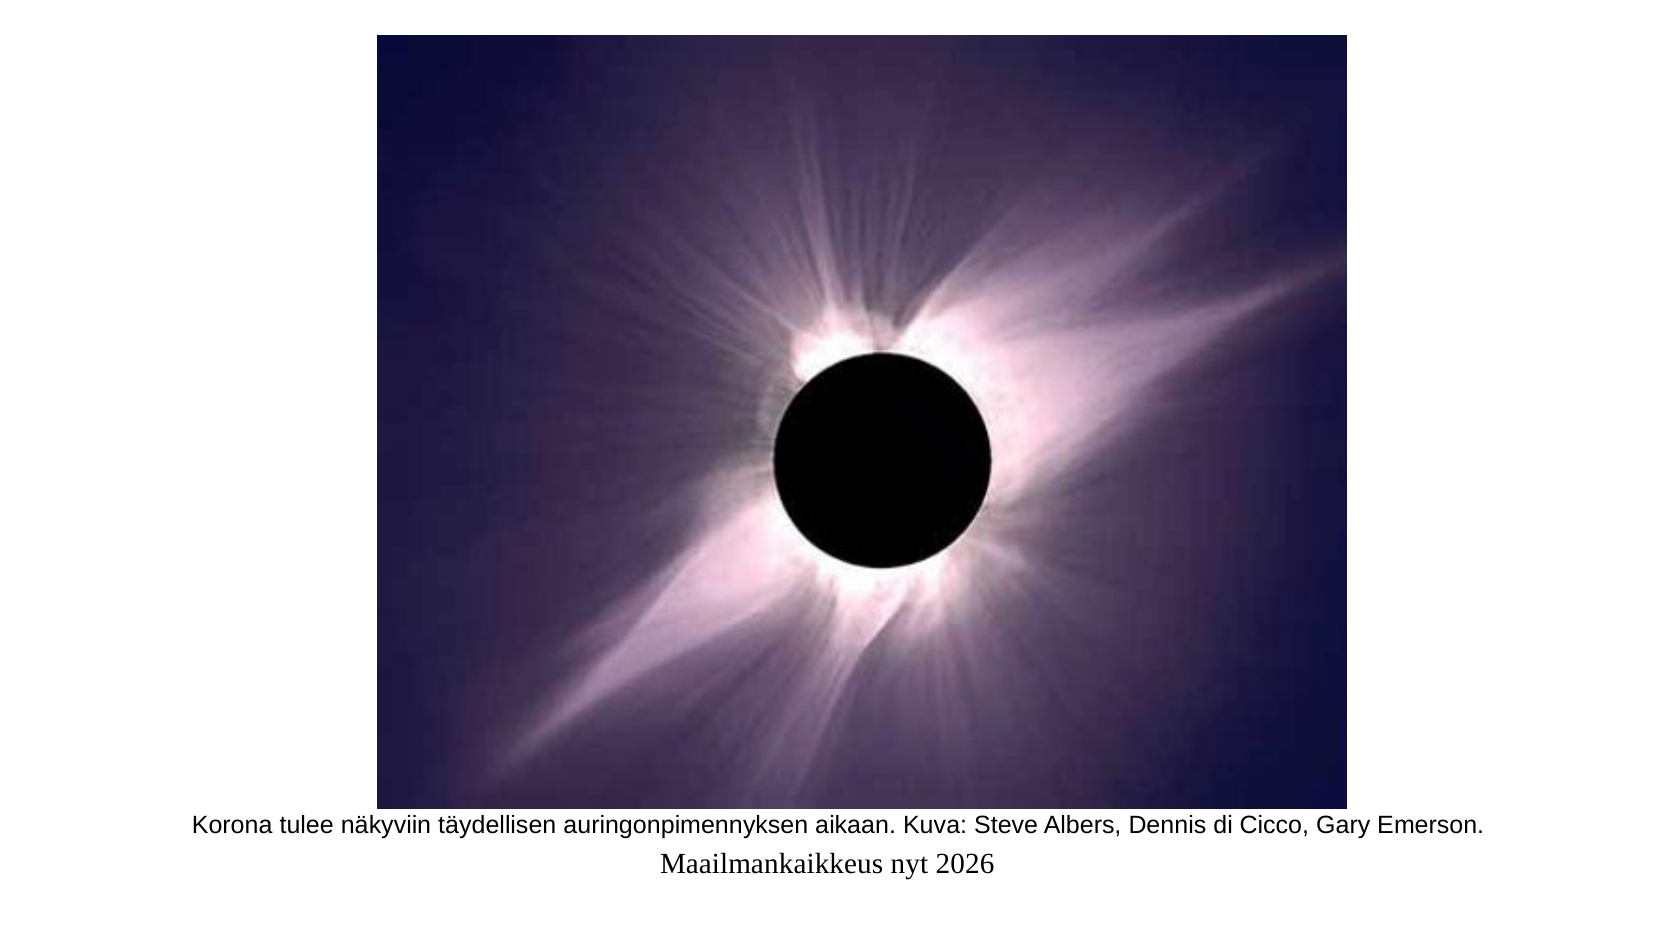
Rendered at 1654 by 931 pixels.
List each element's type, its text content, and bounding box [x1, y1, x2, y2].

text_box Korona tulee näkyviin täydellisen auringonpimennyksen aikaan. Kuva: Steve Albers, Dennis di Cicco, Gary Emerson. [177, 803, 1512, 851]
picture [377, 35, 1347, 803]
